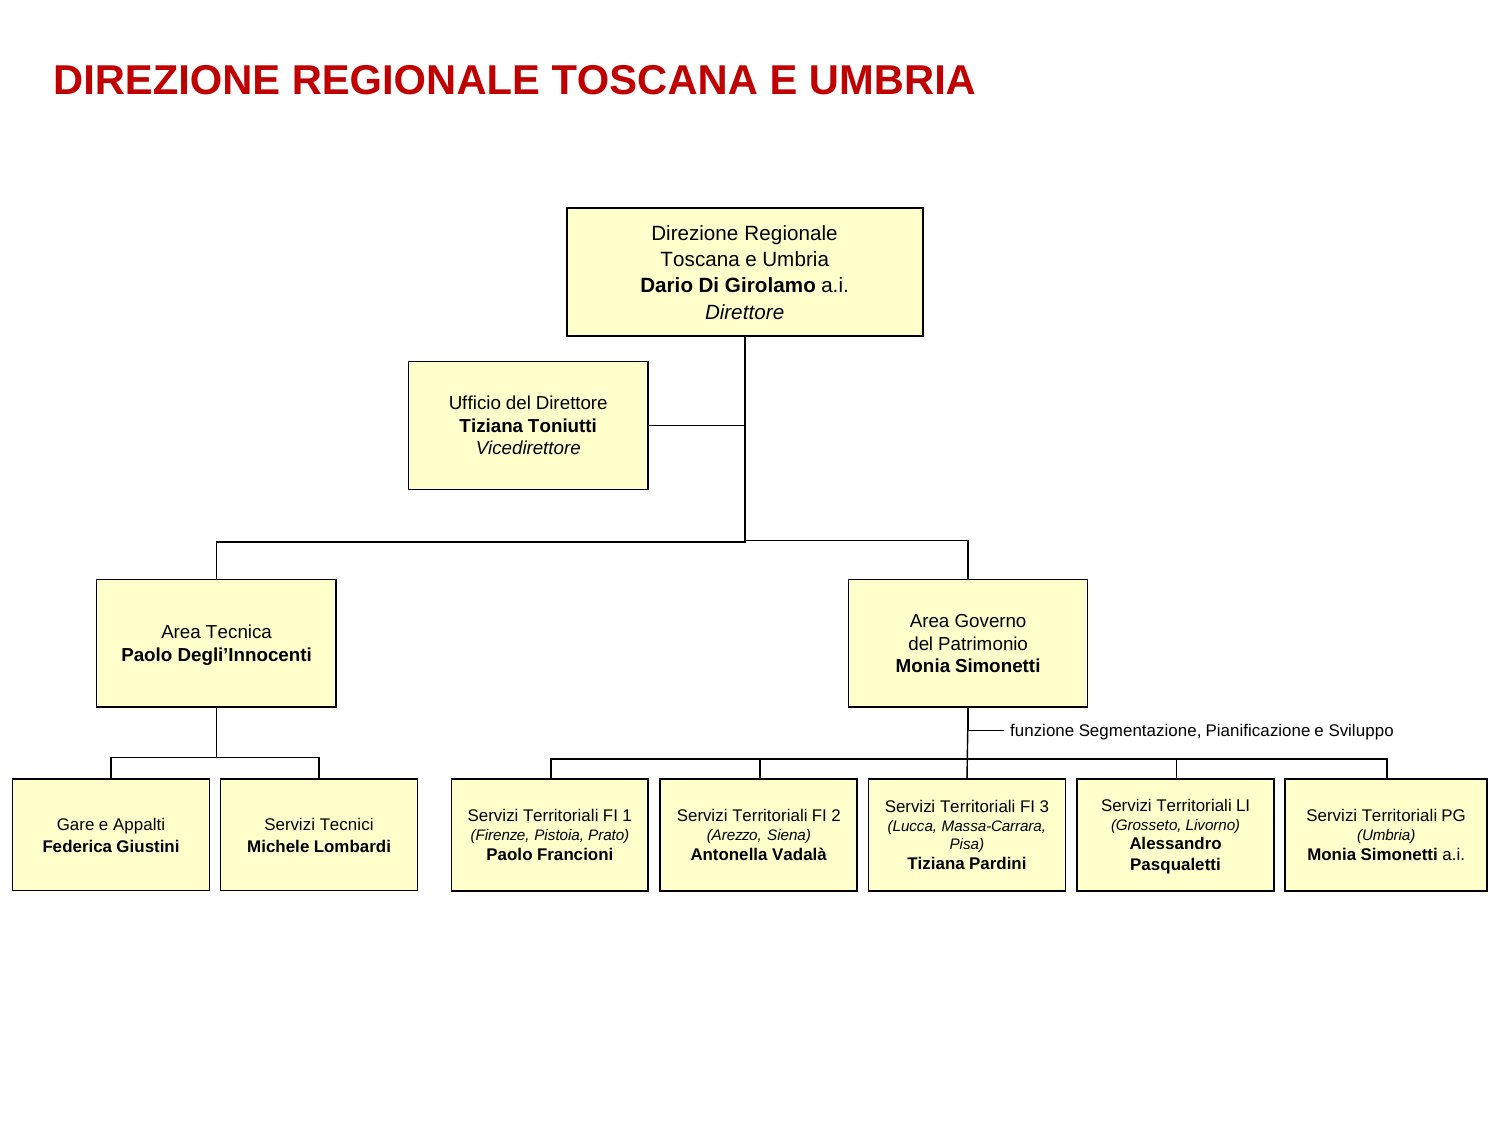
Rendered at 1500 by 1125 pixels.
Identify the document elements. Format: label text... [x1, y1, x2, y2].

picture [11, 207, 1489, 892]
text_box DIREZIONE REGIONALE TOSCANA E UMBRIA [38, 45, 1500, 128]
